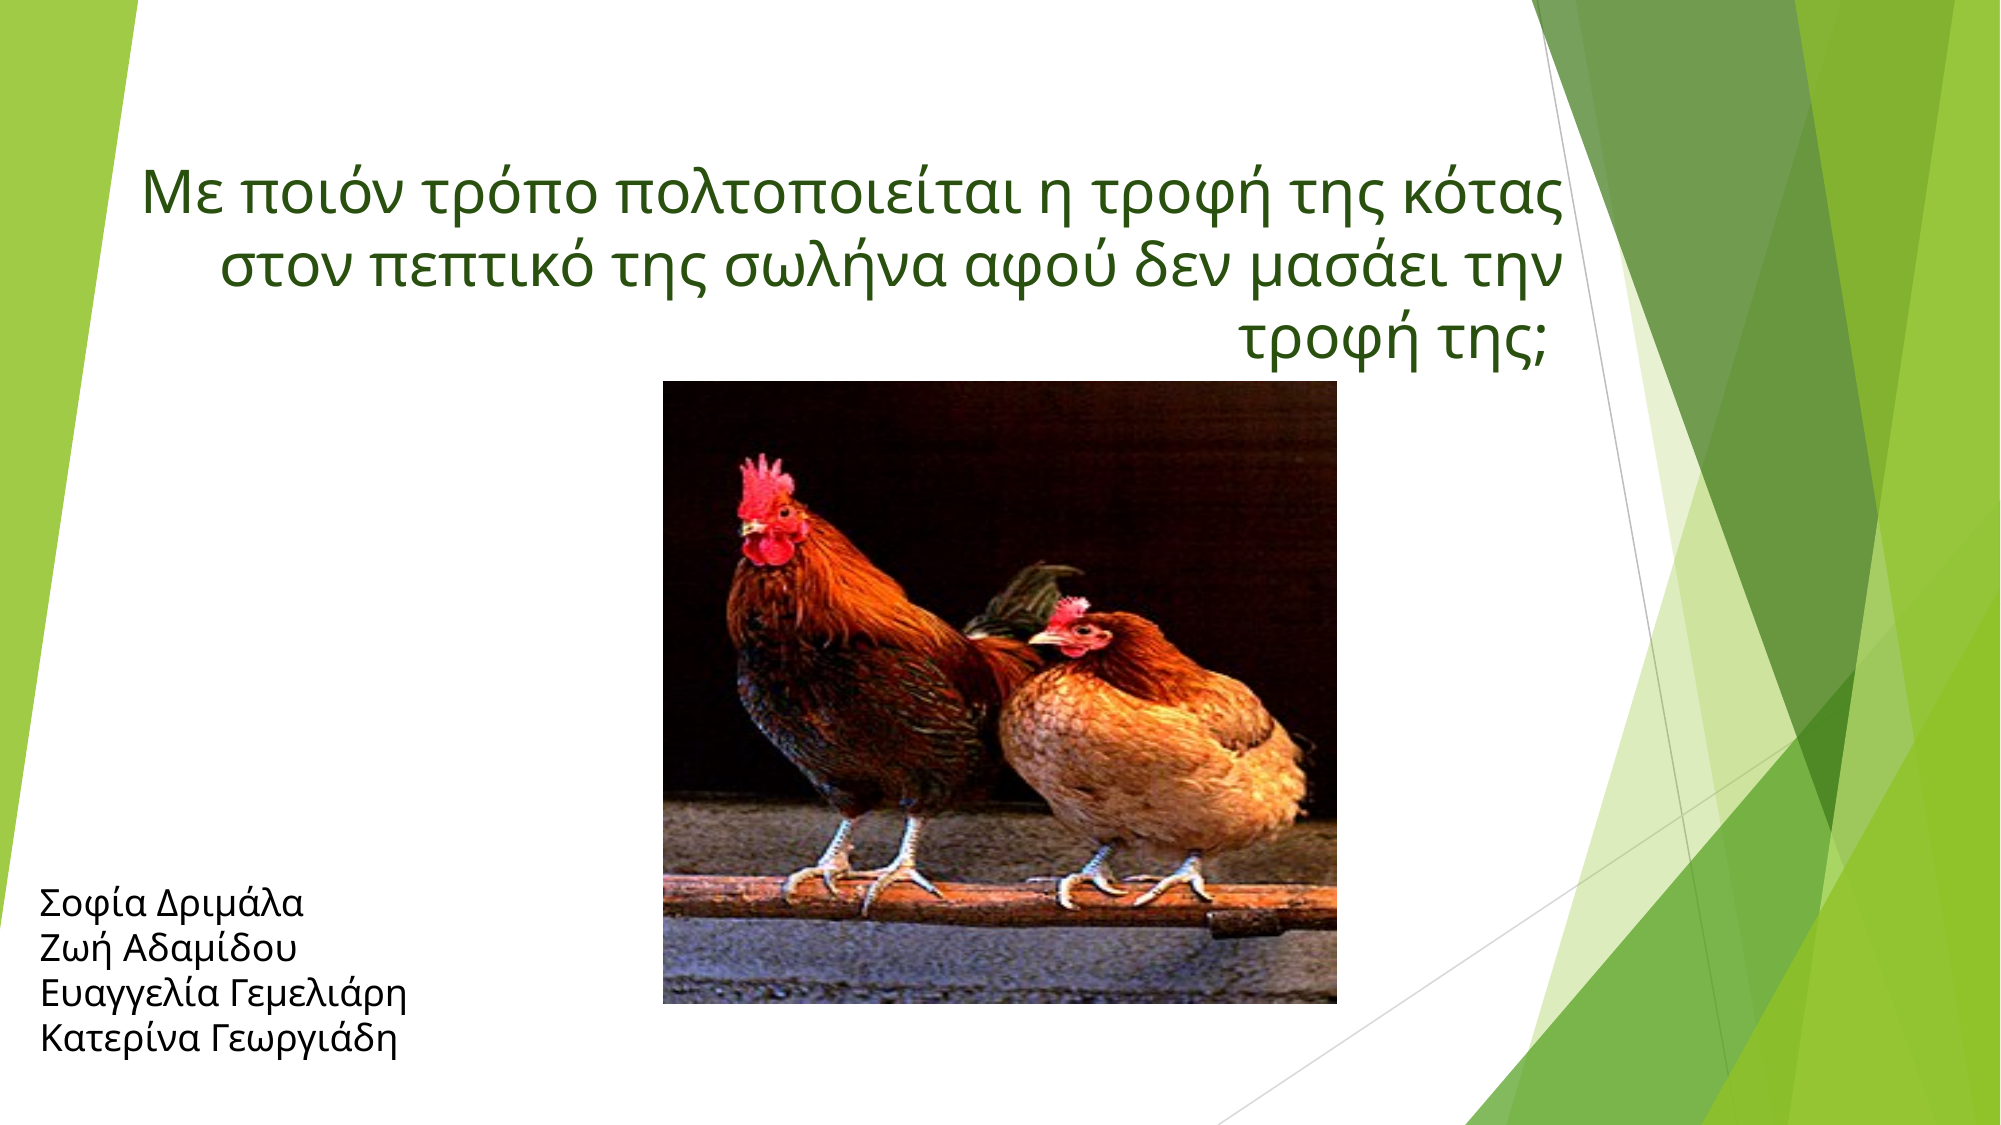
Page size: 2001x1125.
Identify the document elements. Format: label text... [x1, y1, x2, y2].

picture [663, 381, 1337, 1004]
subtitle Με ποιόν τρόπο πολτοποιείται η τροφή της κότας στον πεπτικό της σωλήνα αφού δεν μασάει την τροφή της; [125, 145, 1645, 514]
text_box Σοφία Δριμάλα Ζωή Αδαμίδου Ευαγγελία Γεμελιάρη Κατερίνα Γεωργιάδη [24, 871, 545, 1069]
